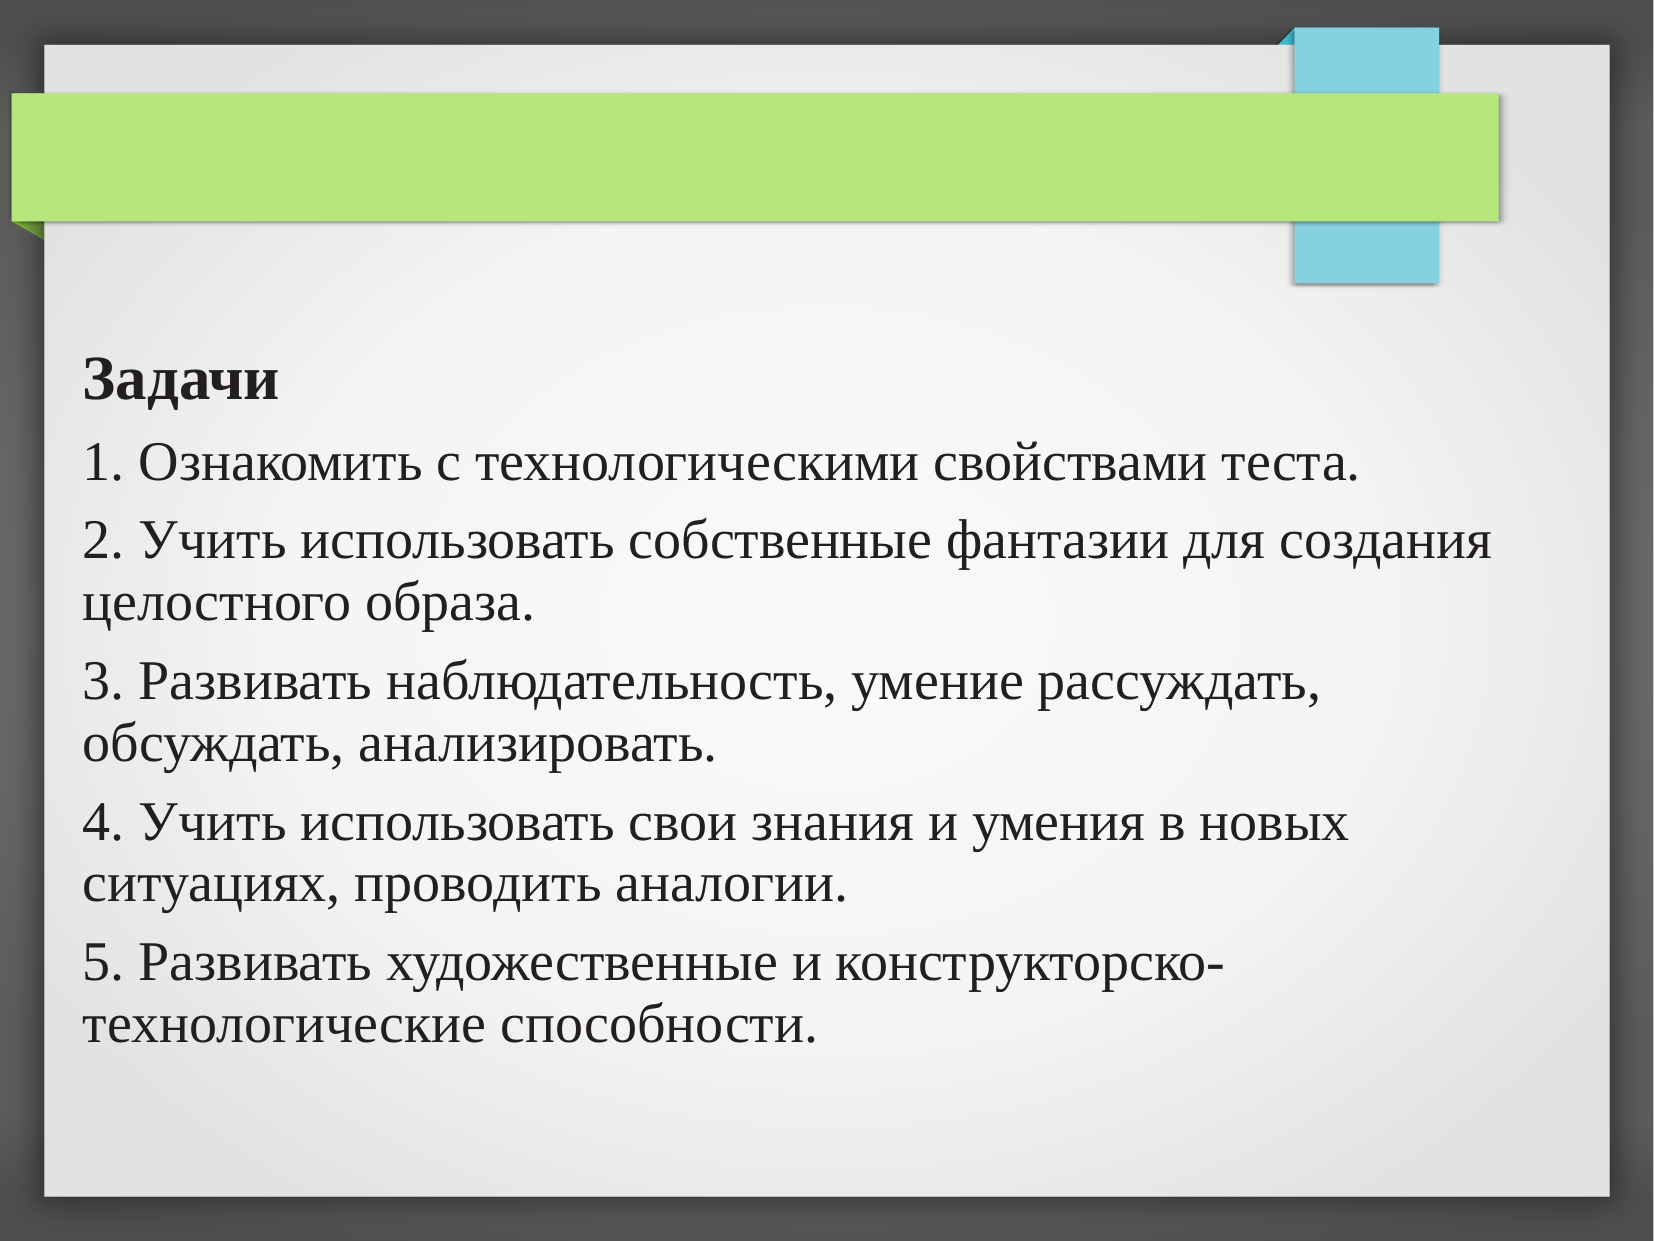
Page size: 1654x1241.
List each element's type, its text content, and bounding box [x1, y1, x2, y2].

picture [0, 0, 1654, 1241]
list Задачи 1. Ознакомить с технологическими свойствами теста. 2. Учить использовать собственные фантазии для создания целостного образа. 3. Развивать наблюдательность, умение рассуждать, обсуждать, анализировать. 4. Учить использовать свои знания и умения в новых ситуациях, проводить аналогии. 5. Развивать художественные и конструкторско-технологические способности. [82, 343, 1538, 1063]
